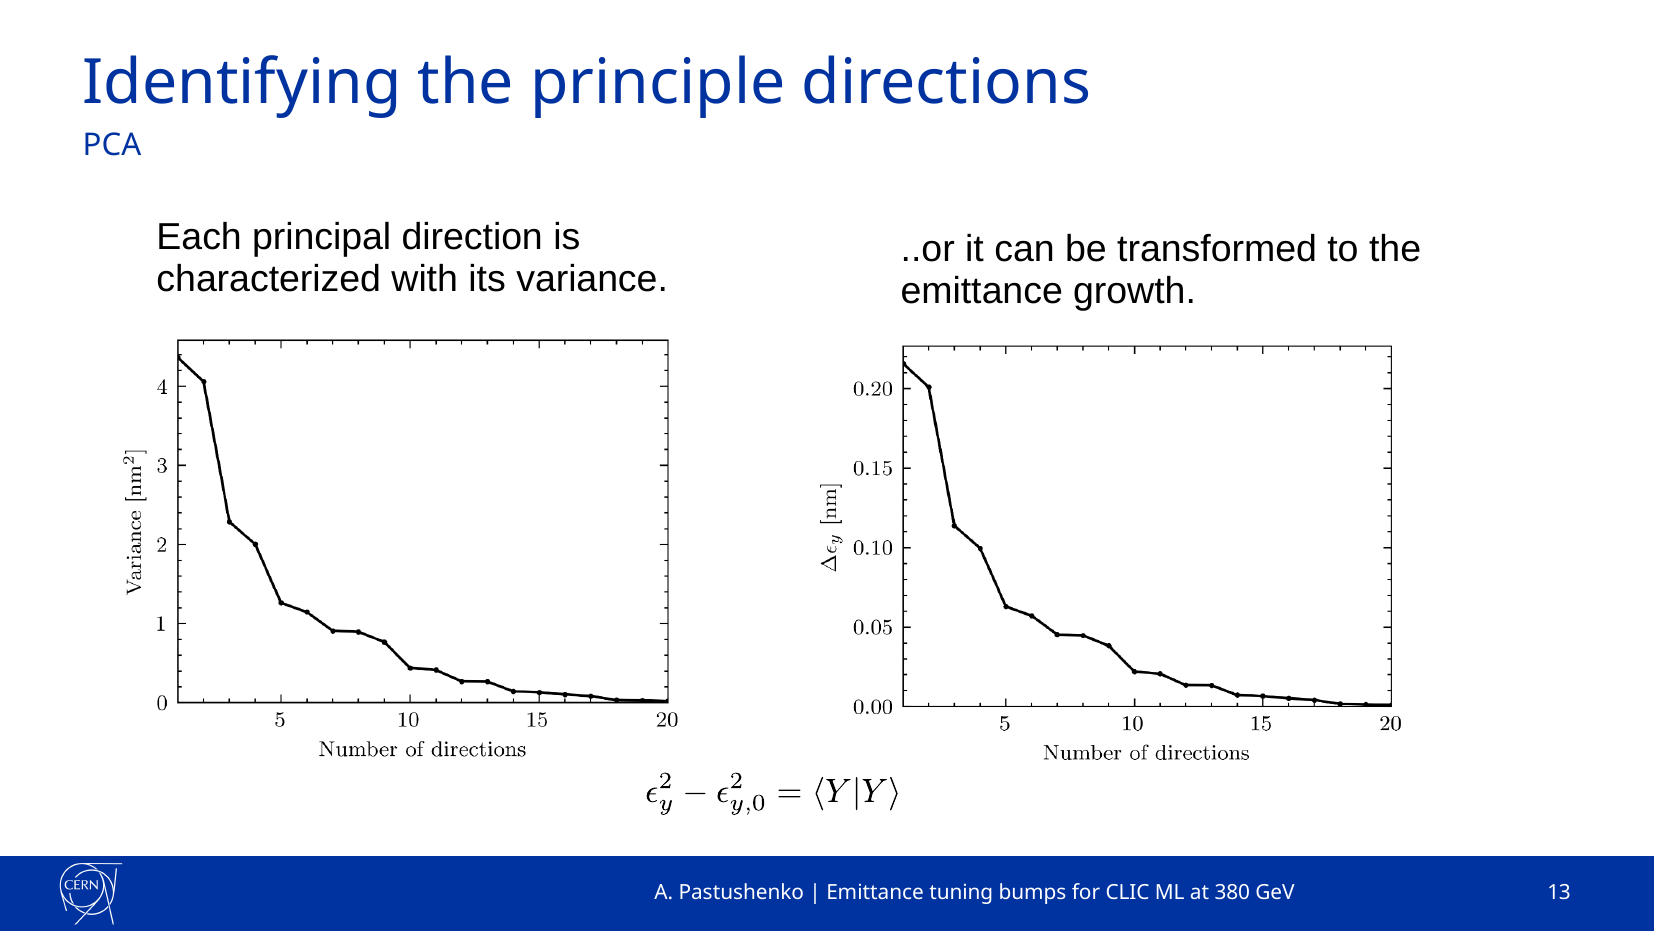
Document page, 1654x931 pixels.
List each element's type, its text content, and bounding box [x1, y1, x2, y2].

picture [94, 331, 698, 768]
text_box Each principal direction is characterized with its variance. [141, 208, 721, 308]
picture [803, 342, 1418, 773]
title Identifying the principle directions PCA [82, 37, 1571, 193]
text_box [646, 772, 898, 815]
text_box ..or it can be transformed to the emittance growth. [885, 220, 1536, 319]
picture [56, 859, 127, 928]
